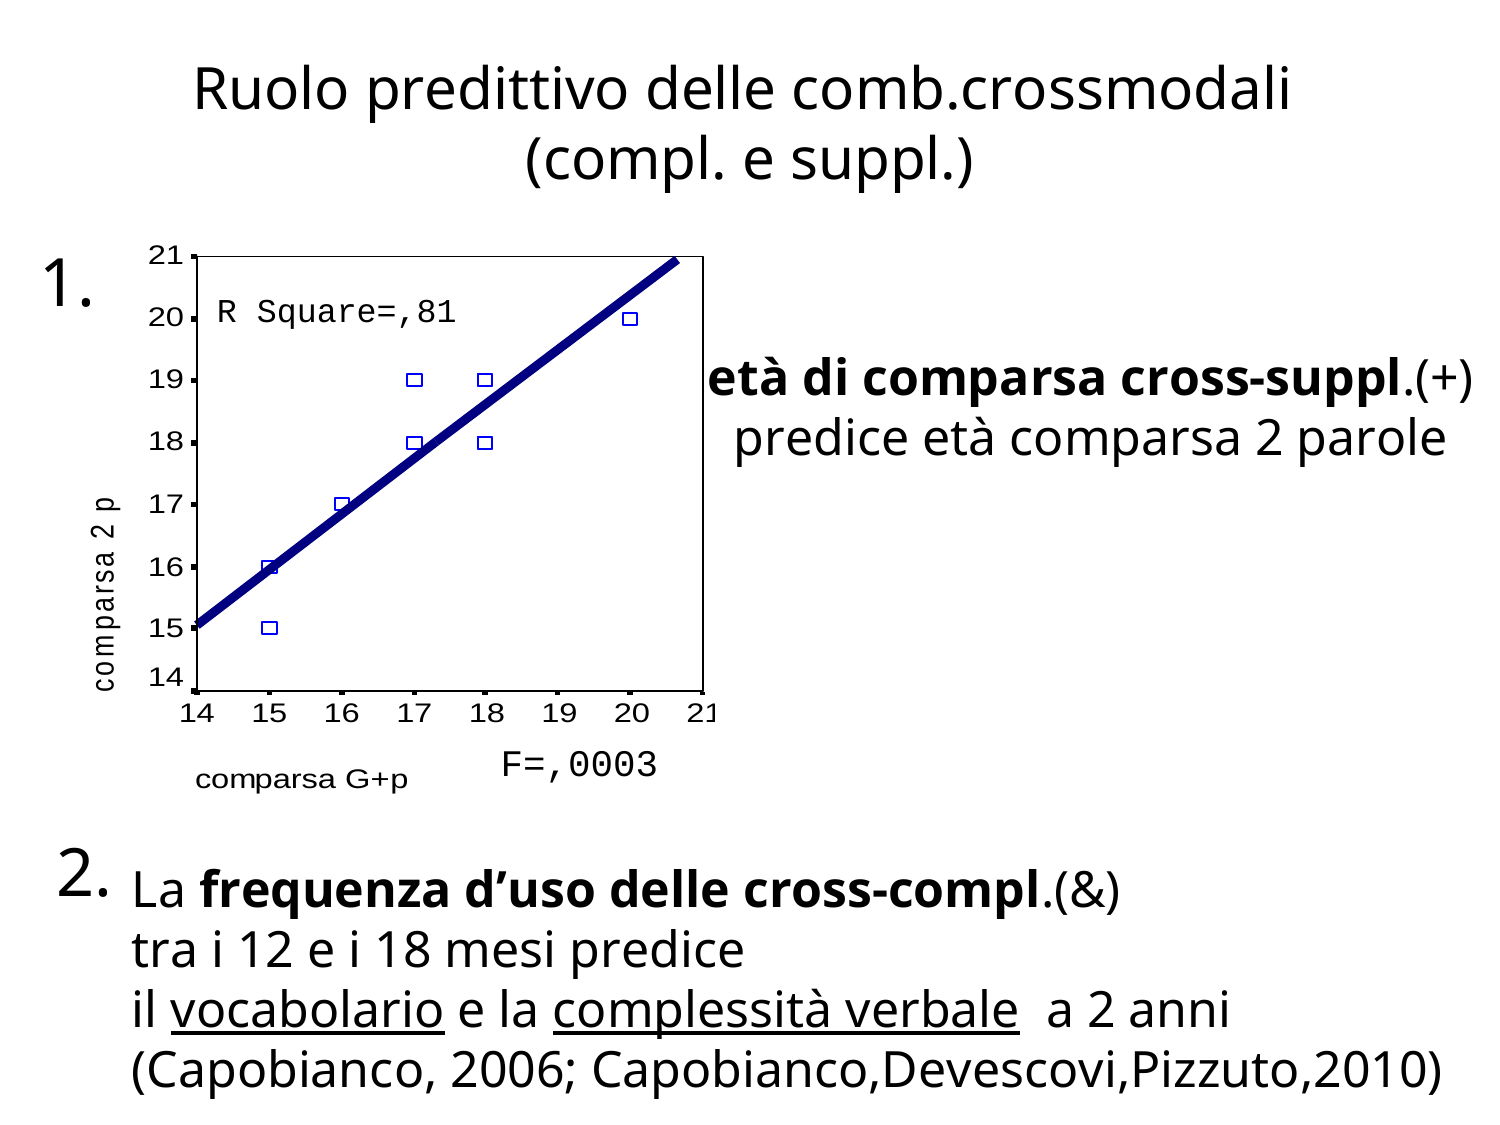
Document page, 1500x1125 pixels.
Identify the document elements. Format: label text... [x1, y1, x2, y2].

picture [88, 243, 715, 799]
text_box 1. [24, 231, 111, 328]
title Ruolo predittivo delle comb.crossmodali (compl. e suppl.) [75, 43, 1426, 199]
text_box La frequenza d’uso delle cross-compl.(&) tra i 12 e i 18 mesi predice il vocabolario e la complessità verbale a 2 anni (Capobianco, 2006; Capobianco,Devescovi,Pizzuto,2010) [117, 849, 1491, 1106]
text_box età di comparsa cross-suppl.(+) predice età comparsa 2 parole [693, 337, 1489, 474]
text_box 2. [41, 822, 128, 918]
text_box R Square=,81 [202, 281, 572, 352]
text_box F=,0003 [485, 731, 714, 786]
